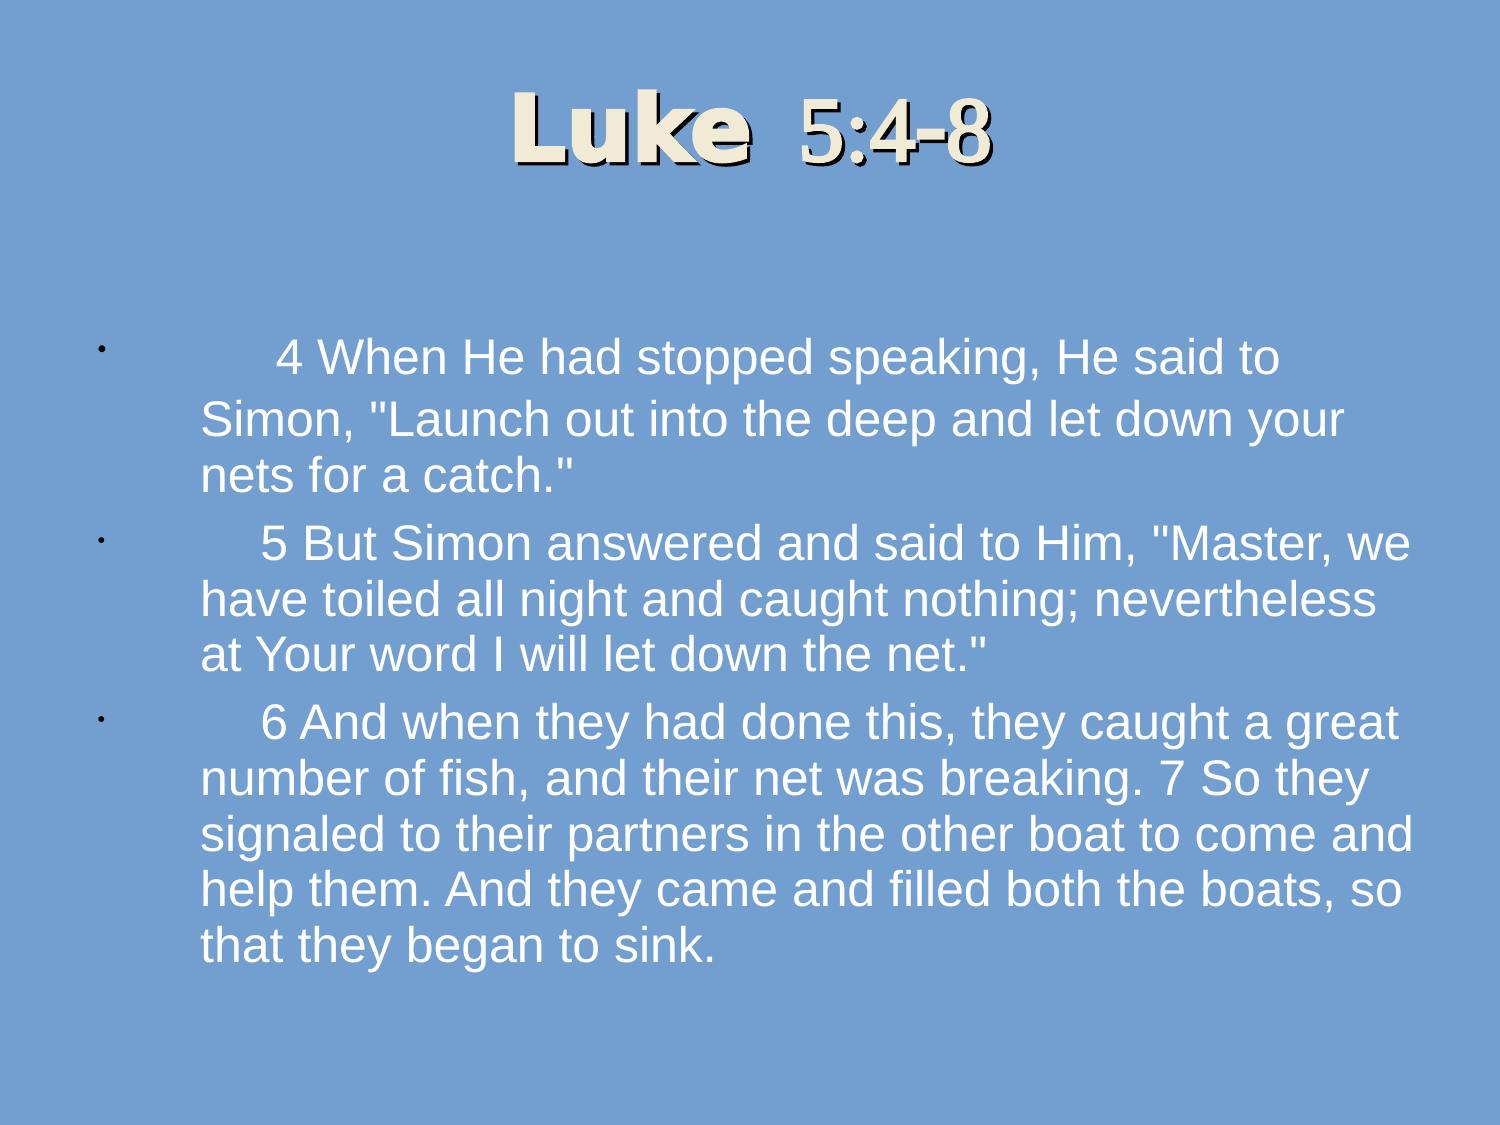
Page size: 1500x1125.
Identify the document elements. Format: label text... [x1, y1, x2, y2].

list 4 When He had stopped speaking, He said to Simon, "Launch out into the deep and let down your nets for a catch." 5 But Simon answered and said to Him, "Master, we have toiled all night and caught nothing; nevertheless at Your word I will let down the net." 6 And when they had done this, they caught a great number of fish, and their net was breaking. 7 So they signaled to their partners in the other boat to come and help them. And they came and filled both the boats, so that they began to sink. [75, 312, 1426, 1125]
title Luke 5:4-8 [75, 44, 1426, 233]
